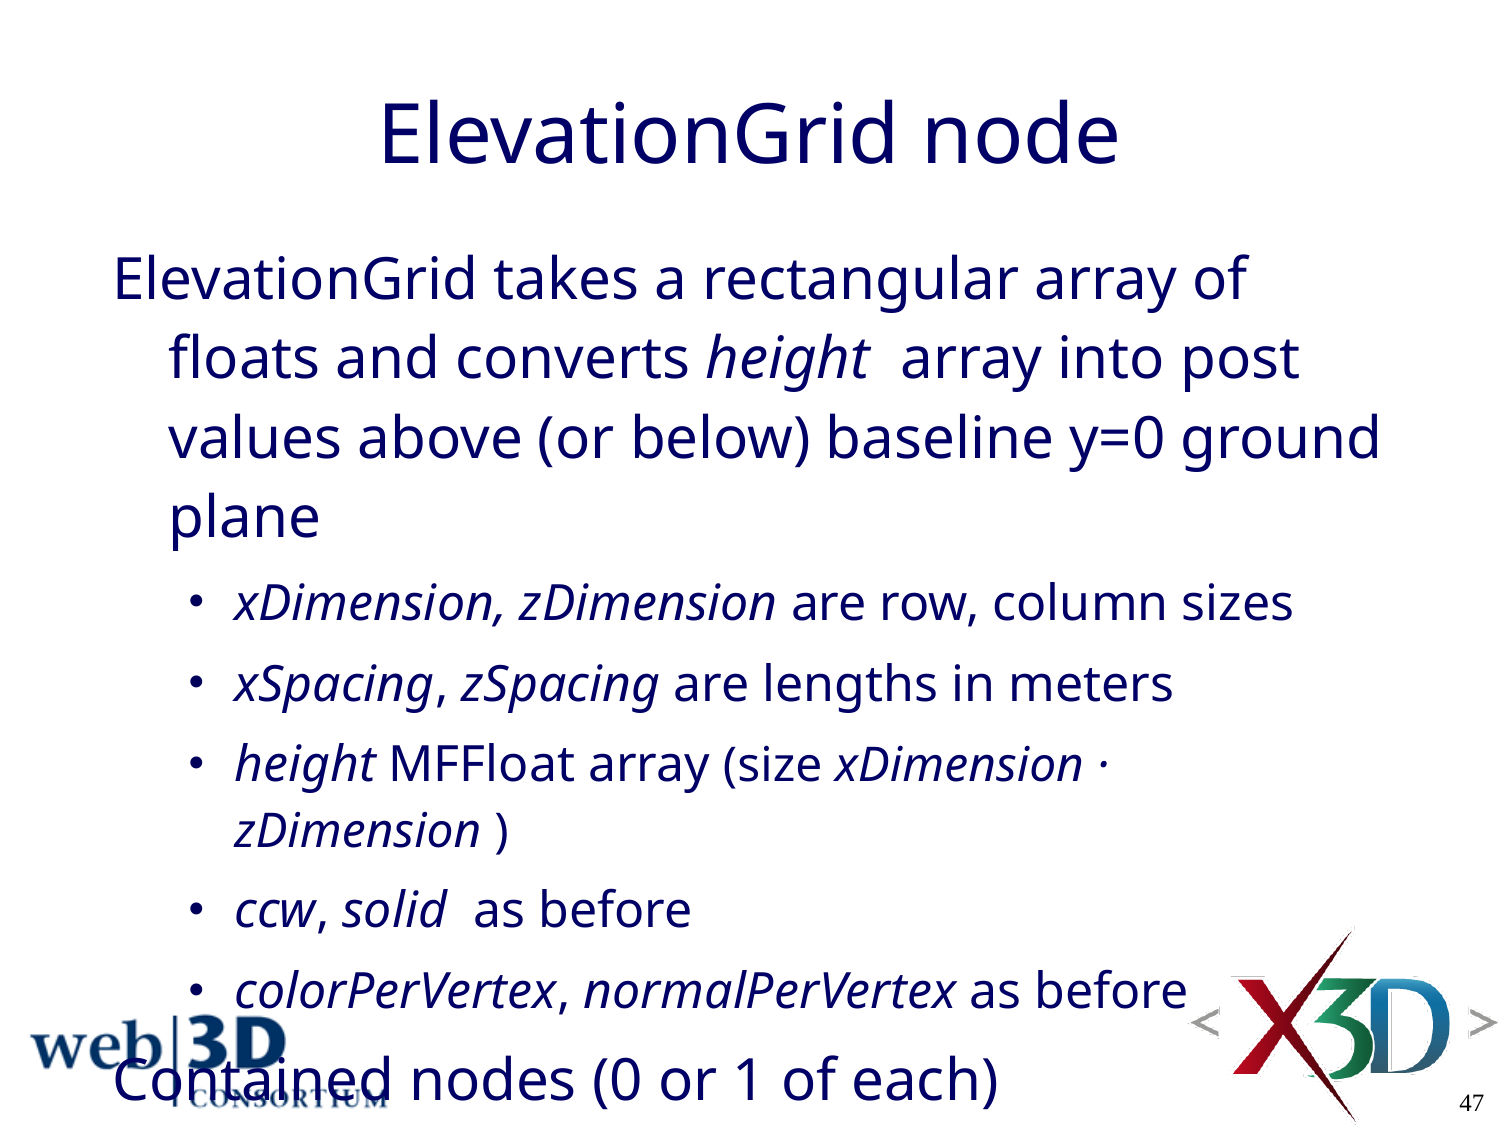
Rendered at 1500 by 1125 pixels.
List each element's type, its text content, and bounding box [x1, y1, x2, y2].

picture [1187, 926, 1500, 1125]
title ElevationGrid node [112, 37, 1388, 226]
picture [12, 998, 413, 1118]
picture [264, 998, 277, 1005]
picture [305, 998, 318, 1005]
list ElevationGrid takes a rectangular array of floats and converts height array into post values above (or below) baseline y=0 ground plane xDimension, zDimension are row, column sizes xSpacing, zSpacing are lengths in meters height MFFloat array (size xDimension · zDimension ) ccw, solid as before colorPerVertex, normalPerVertex as before Contained nodes (0 or 1 of each) Color/ColorRGBA, Normal, TextureCoordinate [112, 237, 1388, 986]
